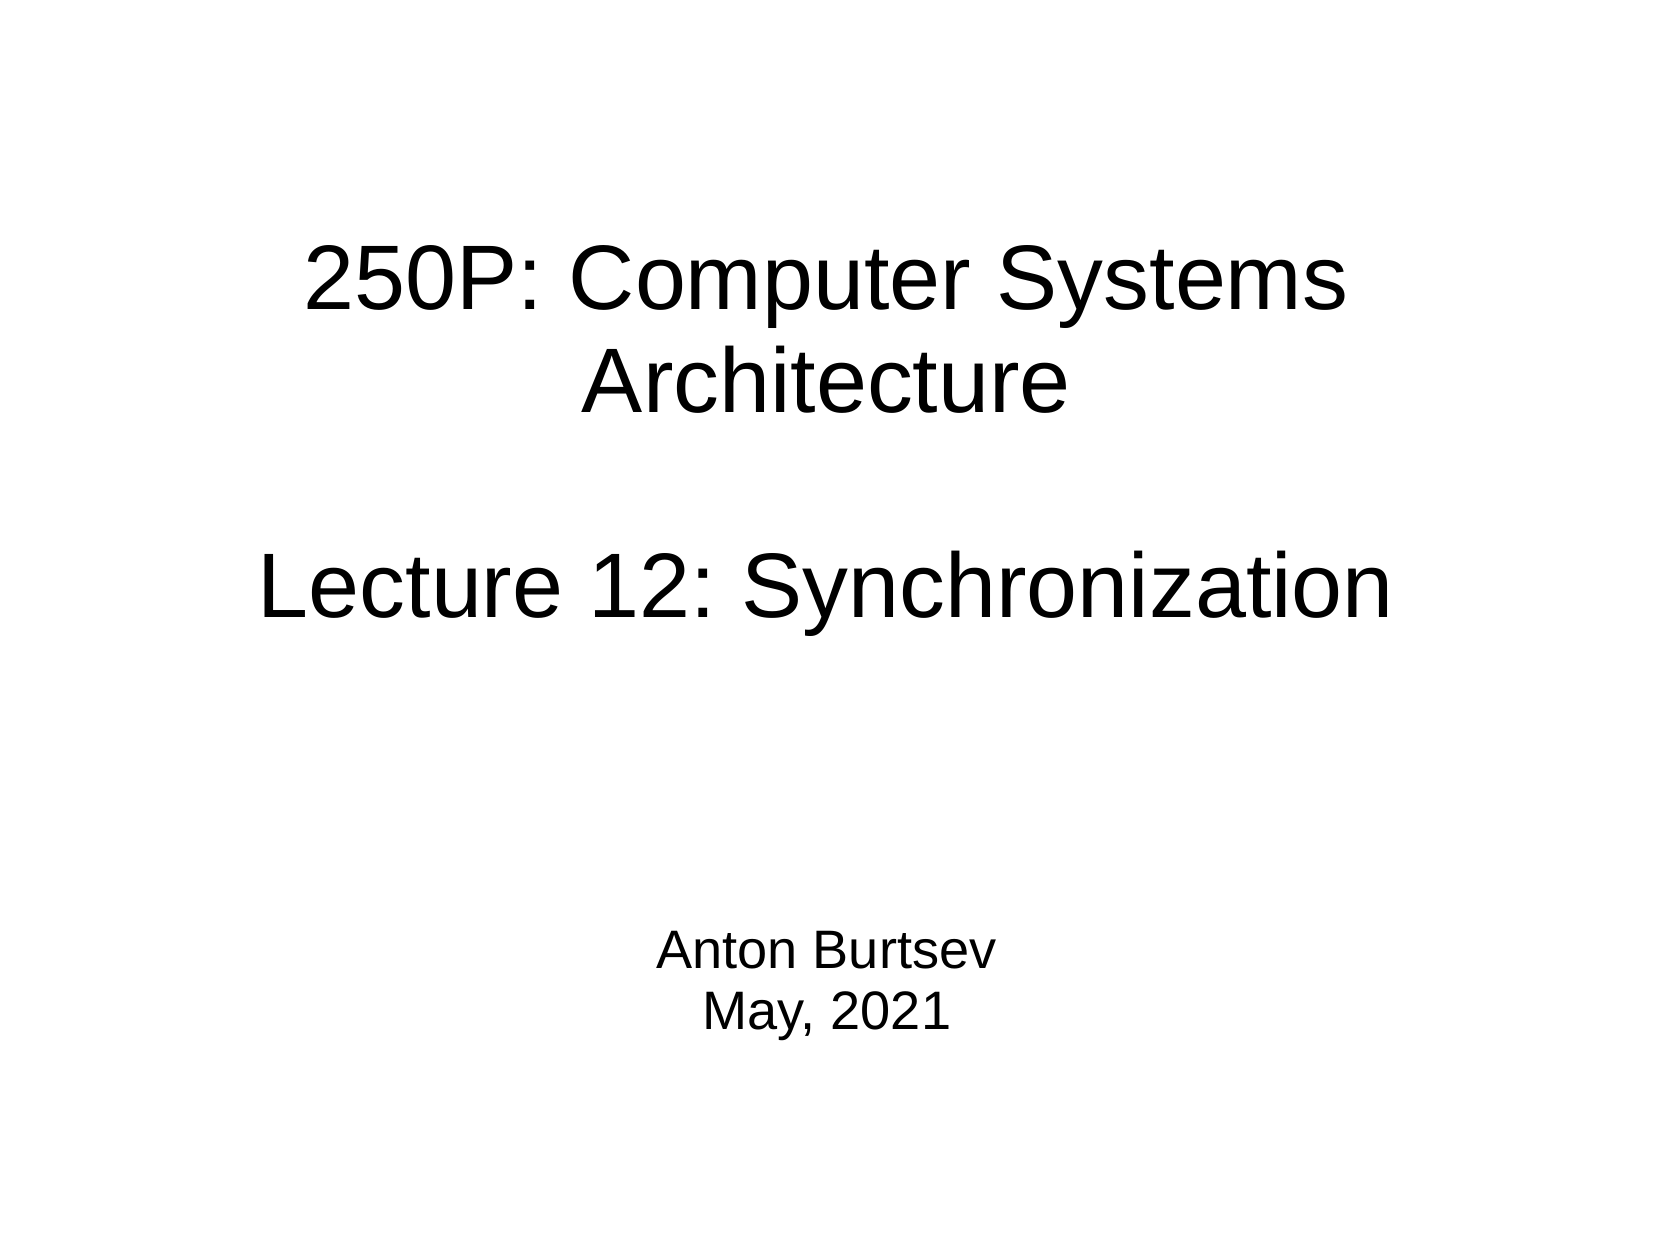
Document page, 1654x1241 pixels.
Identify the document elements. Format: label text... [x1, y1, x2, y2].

subtitle Anton Burtsev May, 2021 [82, 637, 1571, 1109]
title 250P: Computer Systems Architecture Lecture 12: Synchronization [82, 113, 1571, 637]
